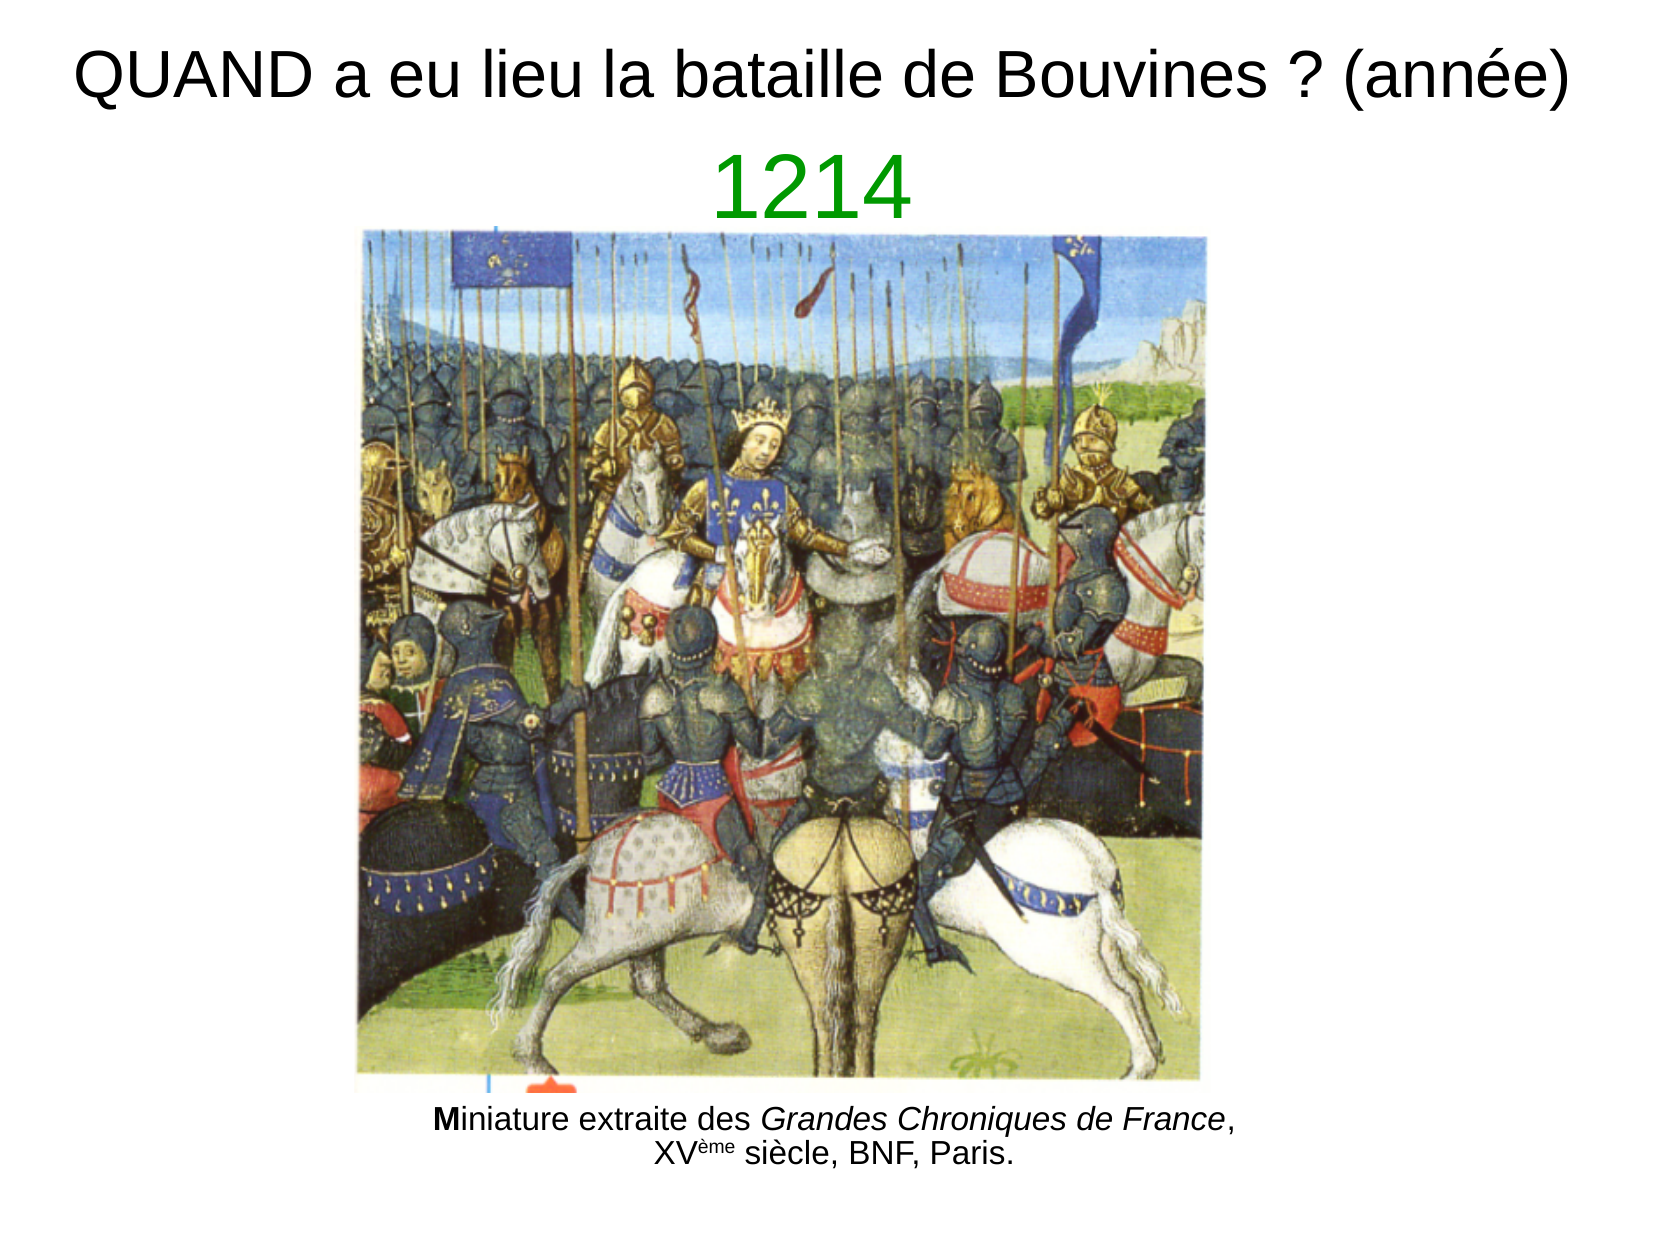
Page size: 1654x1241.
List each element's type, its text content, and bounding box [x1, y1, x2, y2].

text_box Miniature extraite des Grandes Chroniques de France, XVème siècle, BNF, Paris. [133, 1092, 1536, 1241]
text_box QUAND a eu lieu la bataille de Bouvines ? (année) [59, 29, 1625, 120]
picture [354, 226, 1211, 1093]
text_box 1214 [590, 128, 1034, 226]
